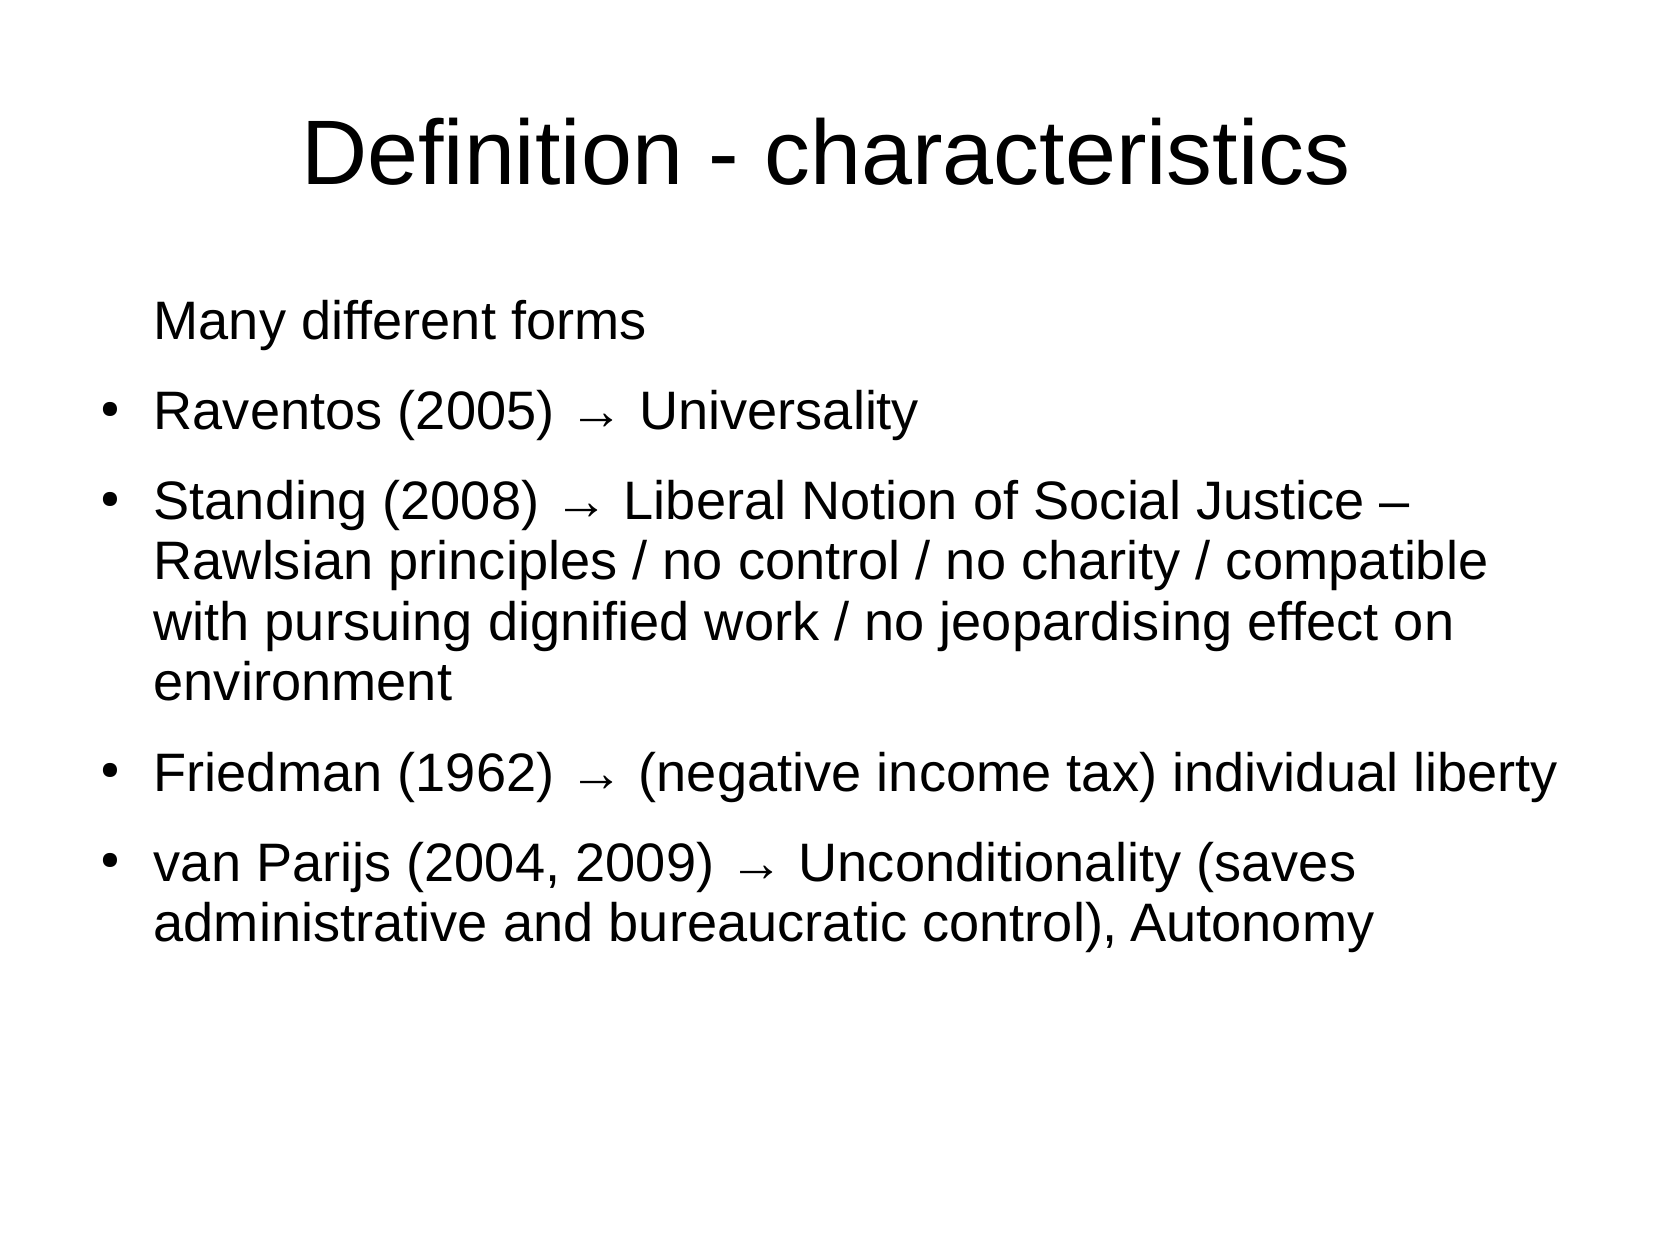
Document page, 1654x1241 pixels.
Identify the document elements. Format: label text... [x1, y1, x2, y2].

list Many different forms Raventos (2005) → Universality Standing (2008) → Liberal Notion of Social Justice – Rawlsian principles / no control / no charity / compatible with pursuing dignified work / no jeopardising effect on environment Friedman (1962) → (negative income tax) individual liberty van Parijs (2004, 2009) → Unconditionality (saves administrative and bureaucratic control), Autonomy [82, 290, 1571, 1010]
title Definition - characteristics [82, 49, 1571, 257]
